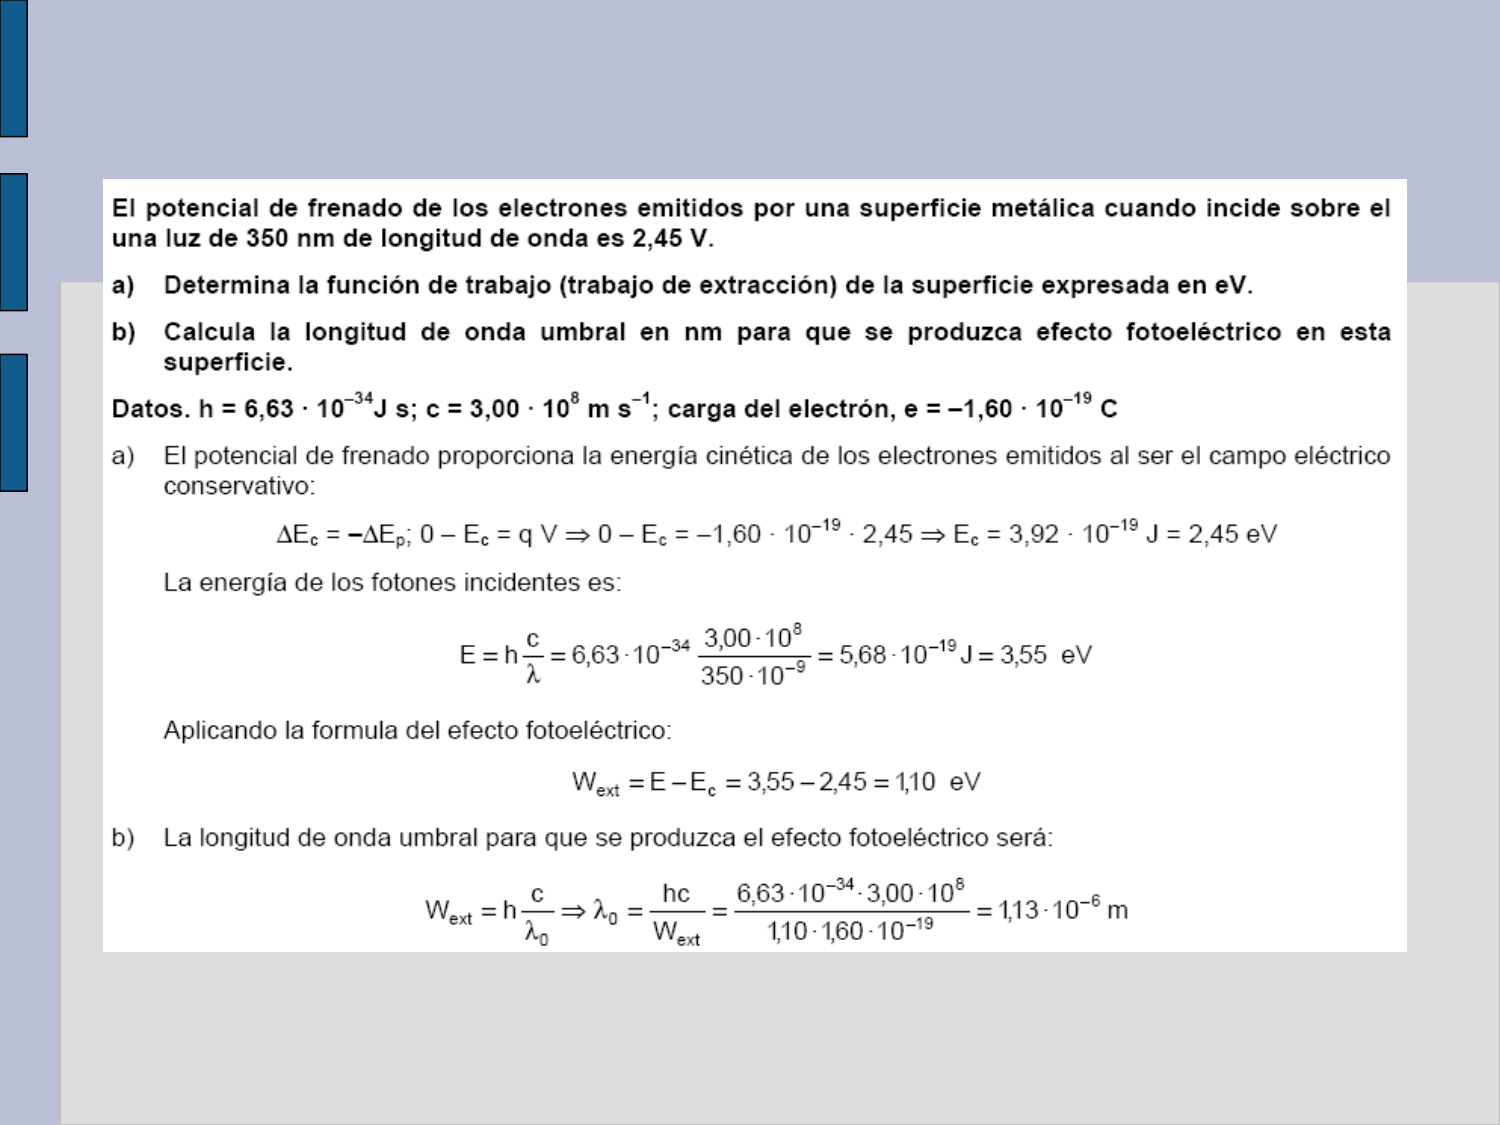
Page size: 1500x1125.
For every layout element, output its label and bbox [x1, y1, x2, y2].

picture [103, 179, 1407, 952]
